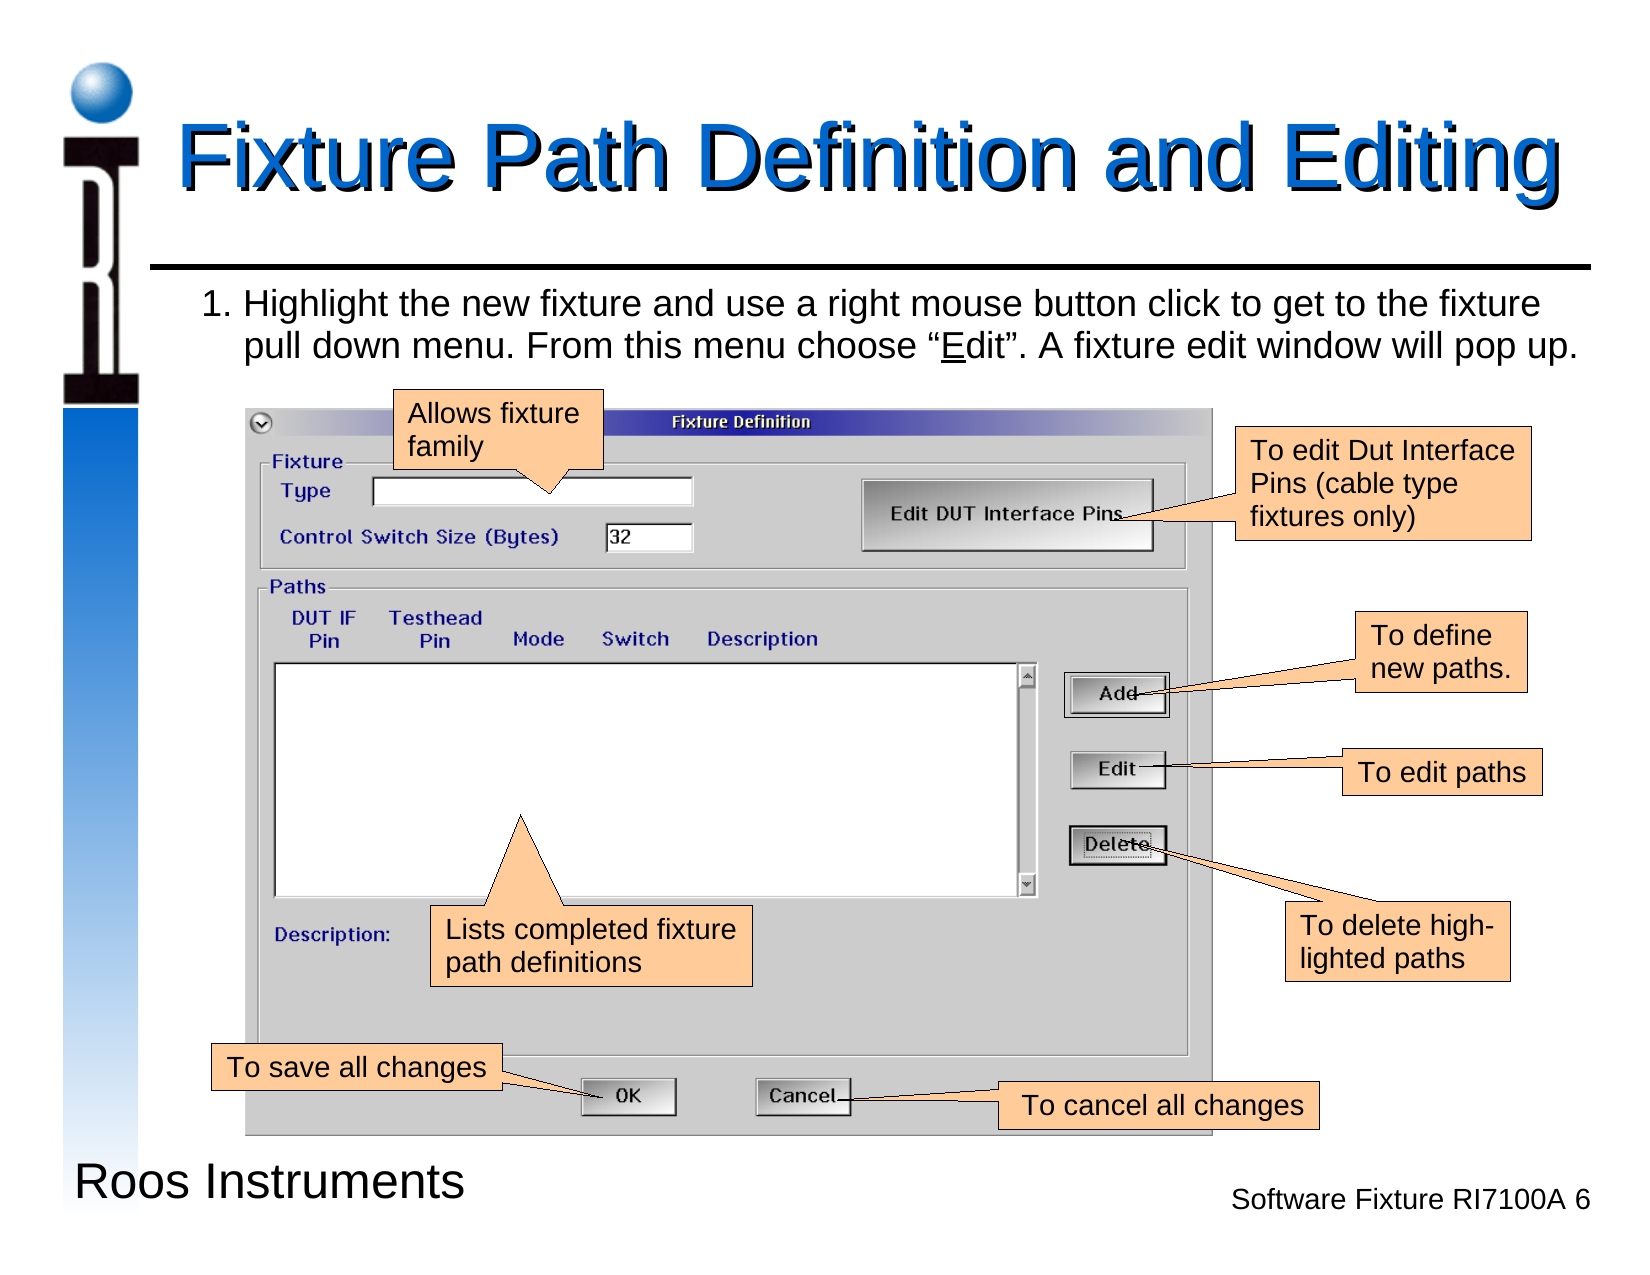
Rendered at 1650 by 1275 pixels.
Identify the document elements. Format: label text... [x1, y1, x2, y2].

picture [59, 59, 144, 411]
text_box To define new paths. [1170, 611, 1528, 693]
text_box To delete high- lighted paths [1120, 839, 1511, 982]
text_box To cancel all changes [837, 1081, 1320, 1130]
text_box Allows fixture family [393, 389, 604, 494]
picture [244, 408, 1213, 1136]
title Fixture Path Definition and Editing [147, 59, 1591, 253]
text_box 1. Highlight the new fixture and use a right mouse button click to get to the fixture pull down menu. From this menu choose “Edit”. A fixture edit window will pop up. [186, 274, 1620, 375]
text_box To edit Dut Interface Pins (cable type fixtures only) [1110, 426, 1532, 541]
text_box [1064, 672, 1170, 718]
text_box Lists completed fixture path definitions [430, 814, 753, 987]
text_box To edit paths [1139, 748, 1543, 796]
text_box To save all changes [211, 1043, 603, 1098]
